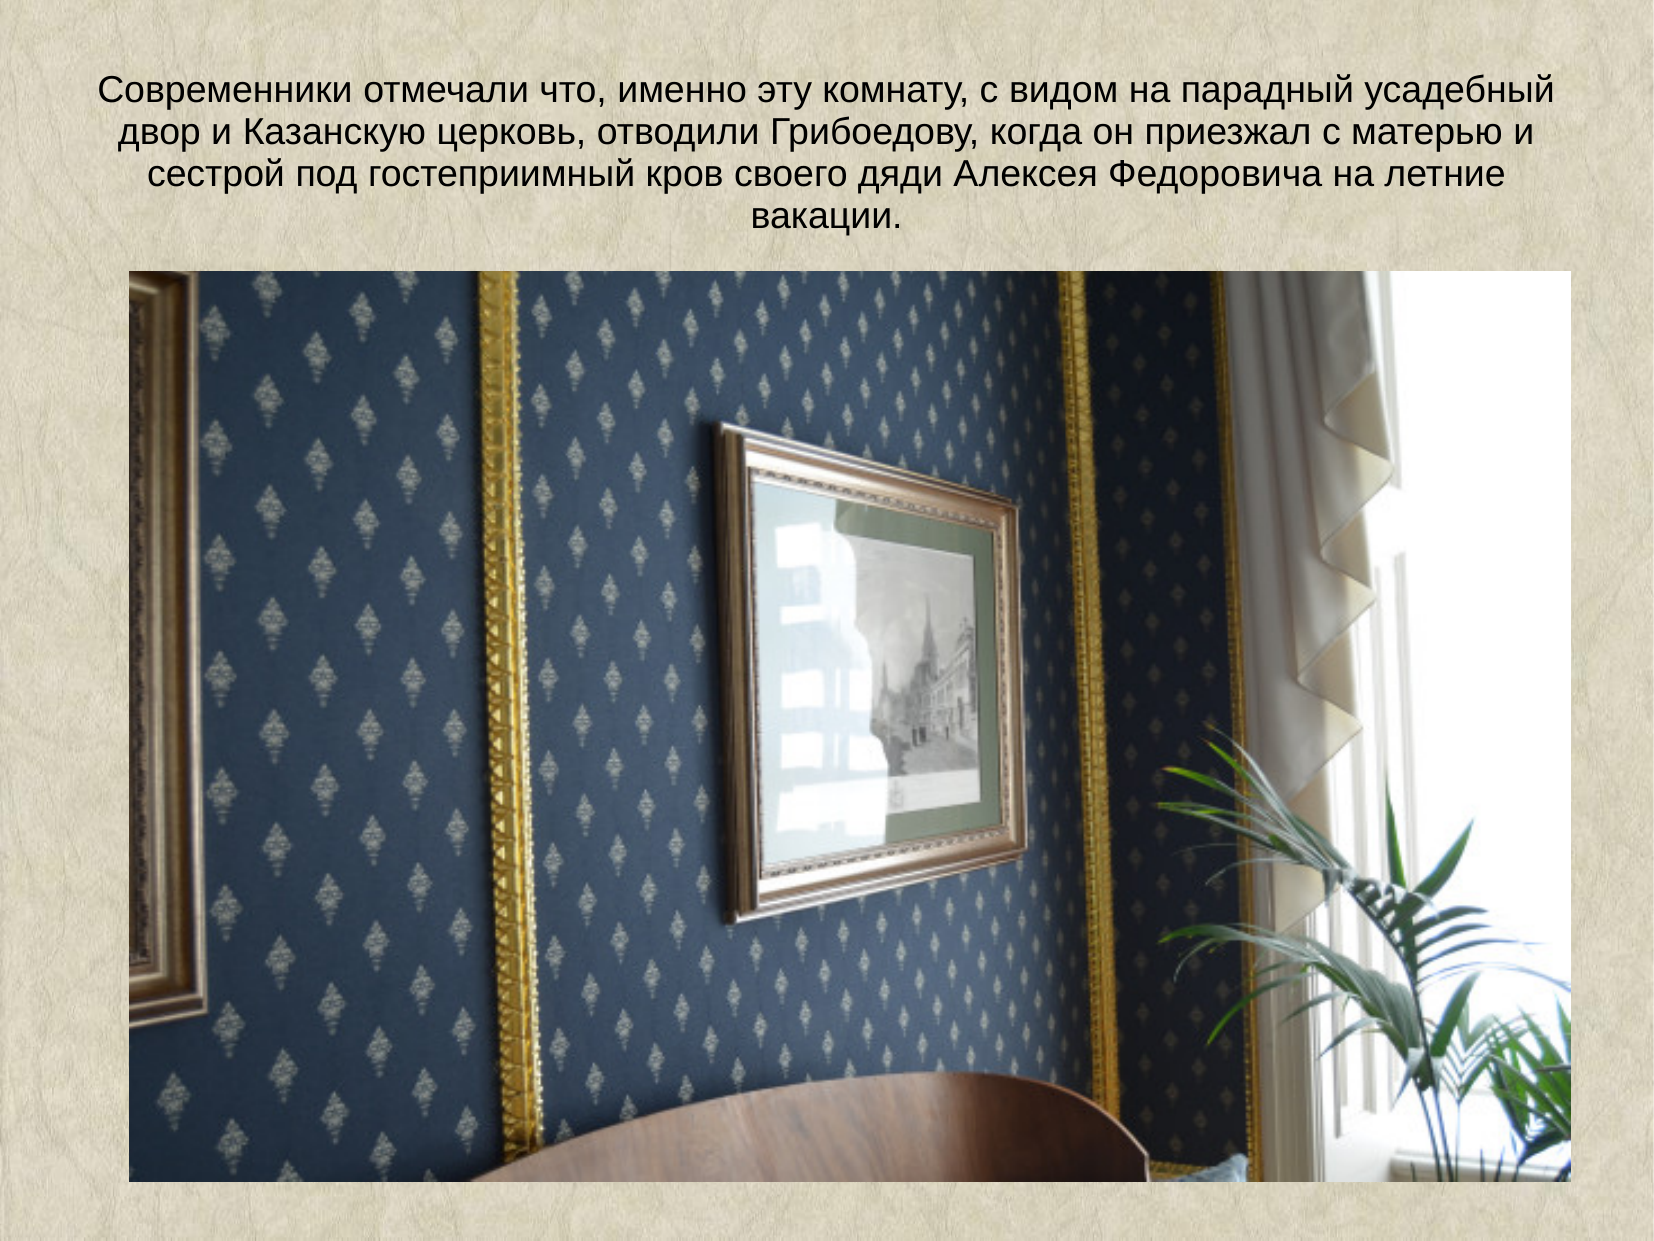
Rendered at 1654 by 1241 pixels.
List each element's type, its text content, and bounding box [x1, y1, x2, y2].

picture [0, 0, 1654, 1241]
title Современники отмечали что, именно эту комнату, с видом на парадный усадебный двор и Казанскую церковь, отводили Грибоедову, когда он приезжал с матерью и сестрой под гостеприимный кров своего дяди Алексея Федоровича на летние вакации. [82, 49, 1571, 257]
